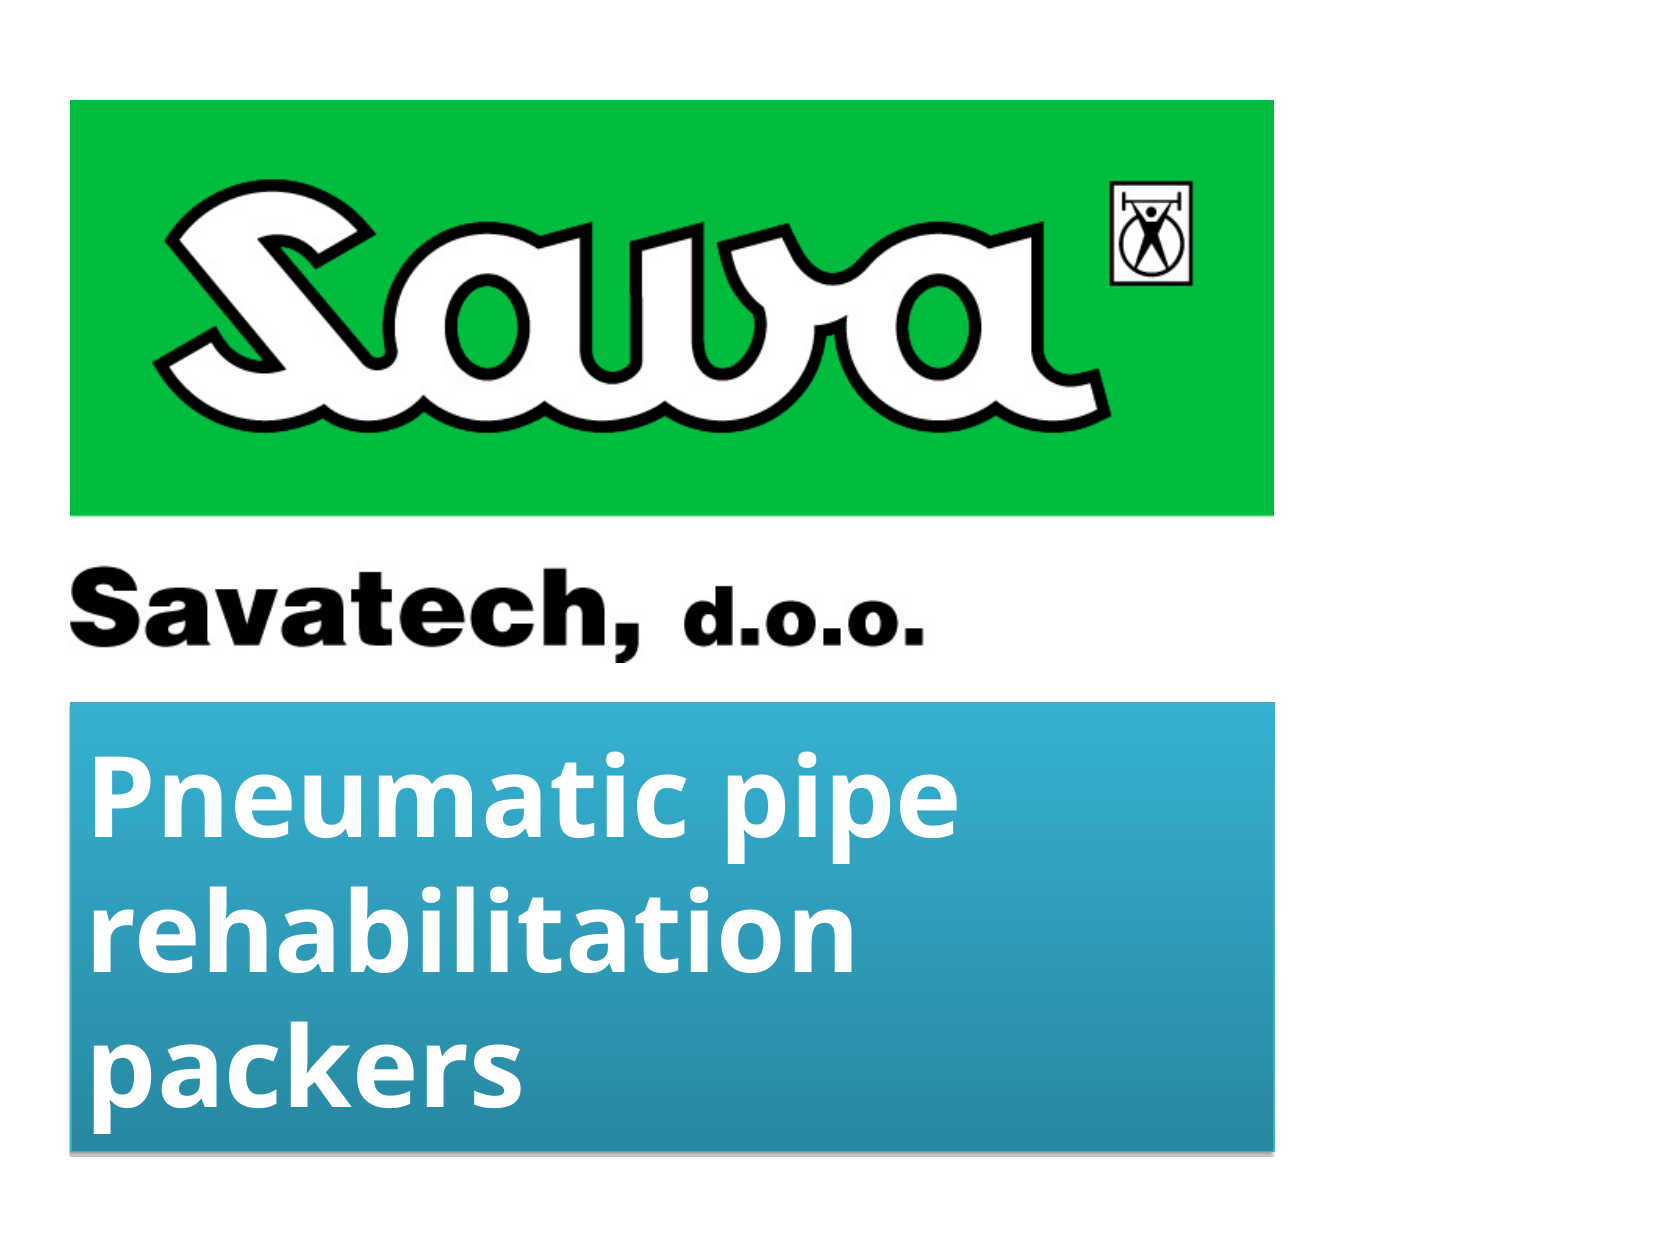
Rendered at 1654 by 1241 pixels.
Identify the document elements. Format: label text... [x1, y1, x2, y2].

picture [70, 100, 1274, 663]
text_box Pneumatic pipe rehabilitation packers [71, 703, 1274, 1152]
